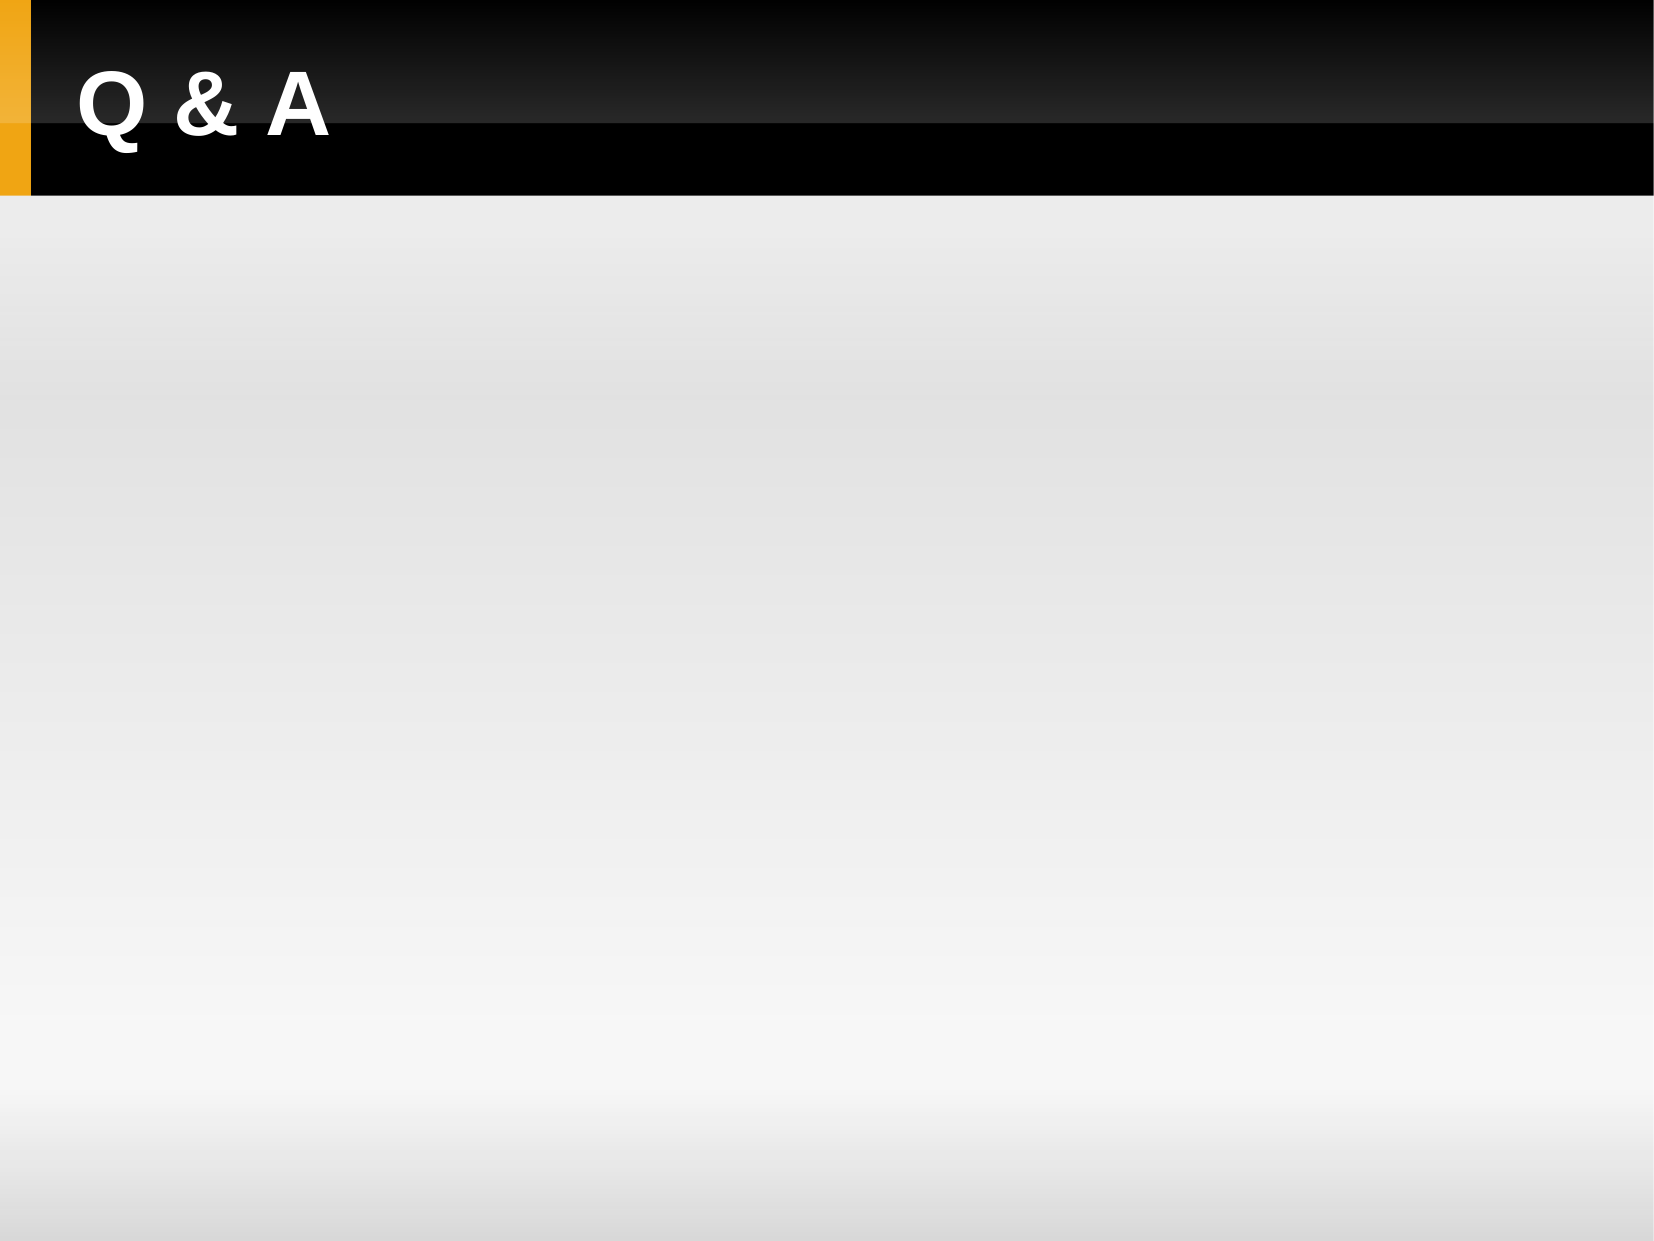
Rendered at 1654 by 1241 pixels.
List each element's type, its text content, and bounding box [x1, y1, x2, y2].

picture [0, 0, 1654, 1241]
title Q & A [76, 7, 1565, 200]
